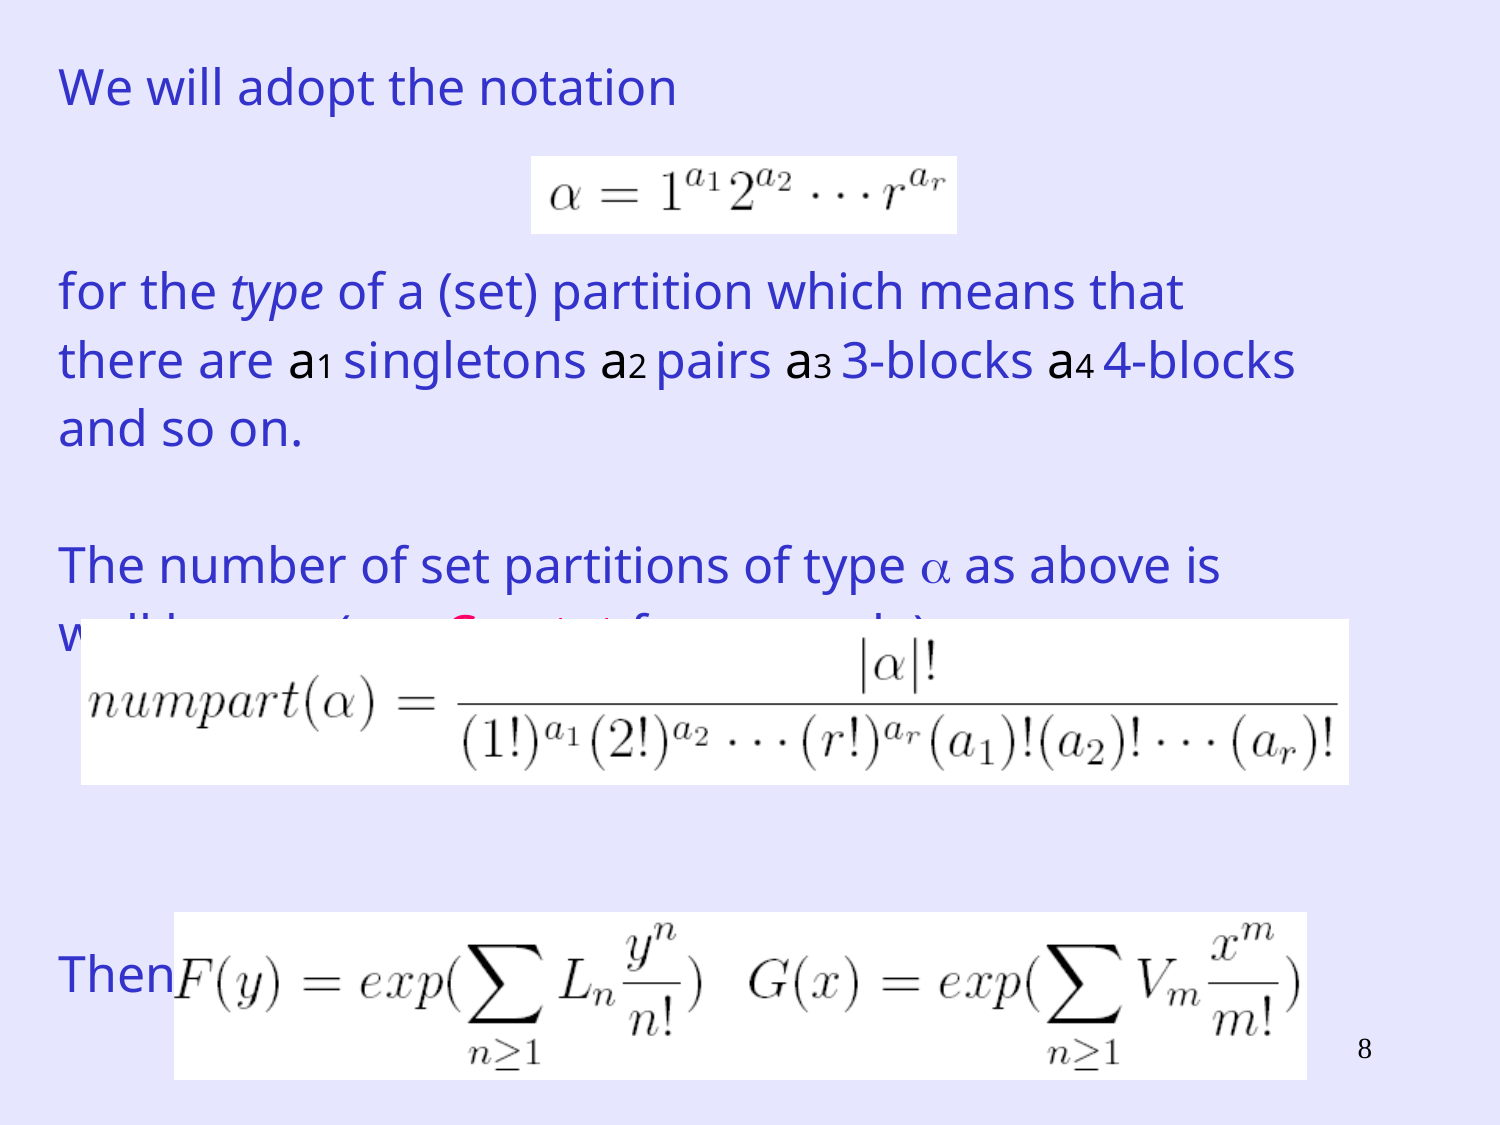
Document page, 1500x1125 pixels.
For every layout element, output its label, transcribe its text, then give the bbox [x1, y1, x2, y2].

text_box We will adopt the notation for the type of a (set) partition which means that there are a1 singletons a2 pairs a3 3-blocks a4 4-blocks and so on. The number of set partitions of type  as above is well known (see Comtet for example) Then, with [44, 44, 1325, 1016]
picture [174, 912, 1307, 1080]
picture [531, 156, 957, 234]
picture [81, 619, 1349, 785]
